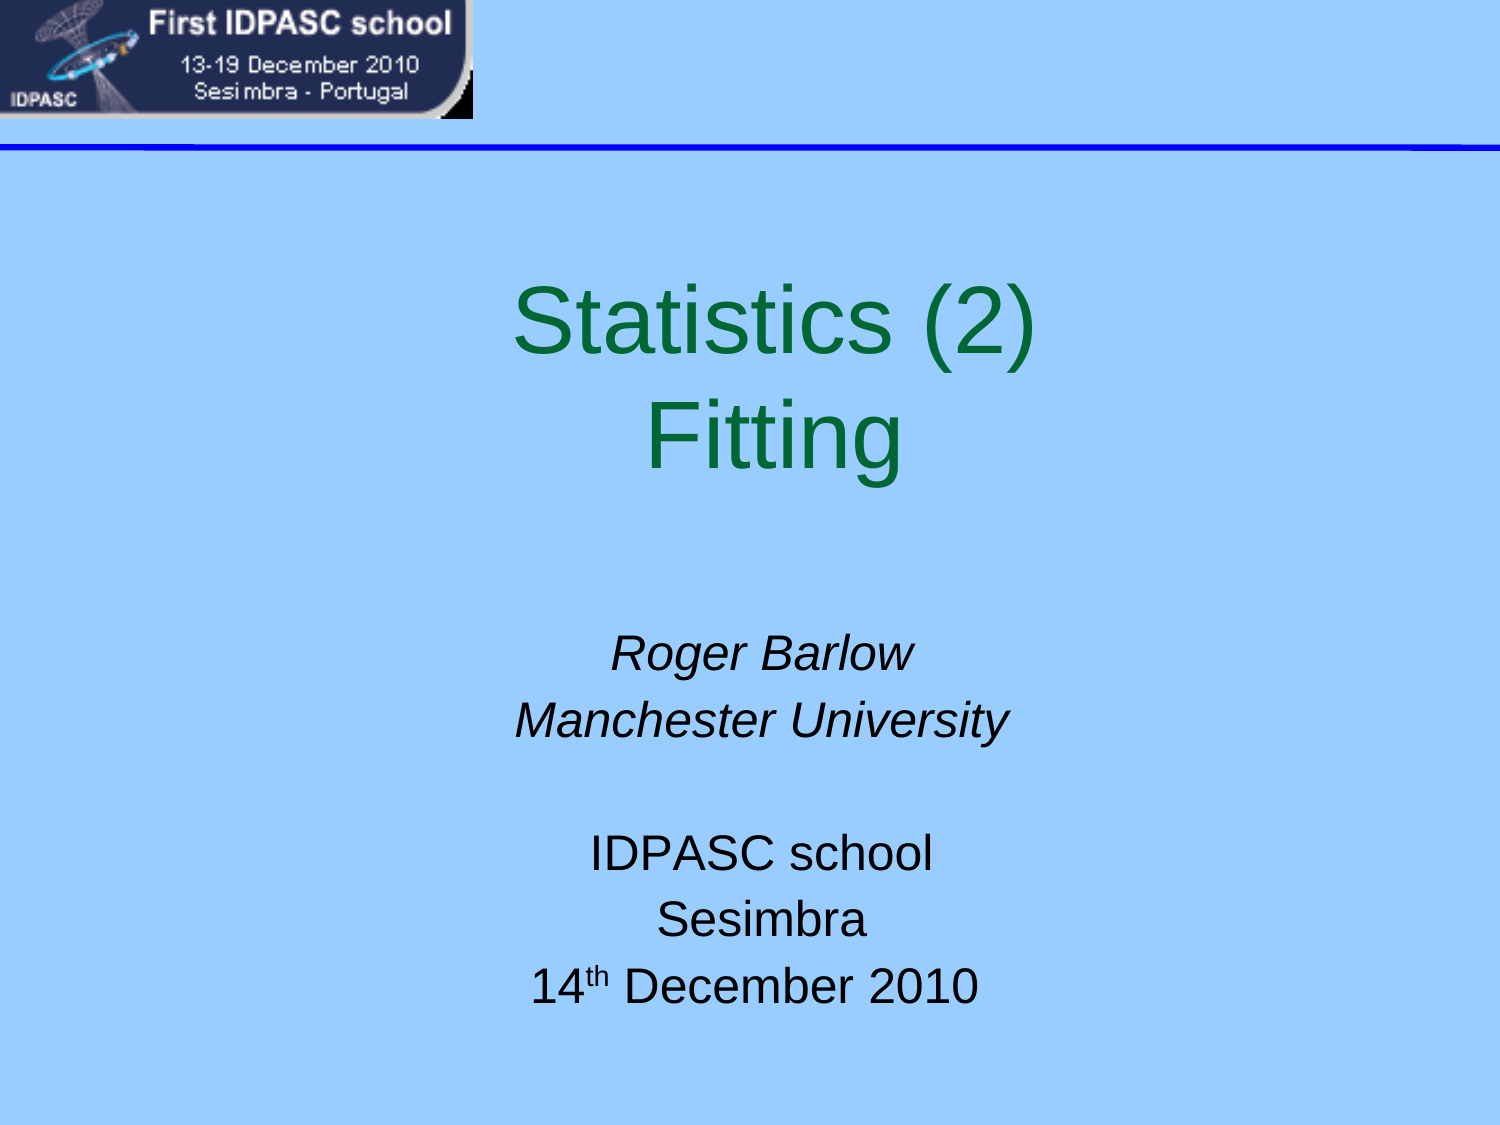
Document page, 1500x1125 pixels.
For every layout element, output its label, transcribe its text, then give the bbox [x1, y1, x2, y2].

title Statistics (2) Fitting [149, 249, 1401, 538]
picture [0, 0, 473, 119]
subtitle Roger Barlow Manchester University IDPASC school Sesimbra 14th December 2010 [224, 620, 1300, 1022]
